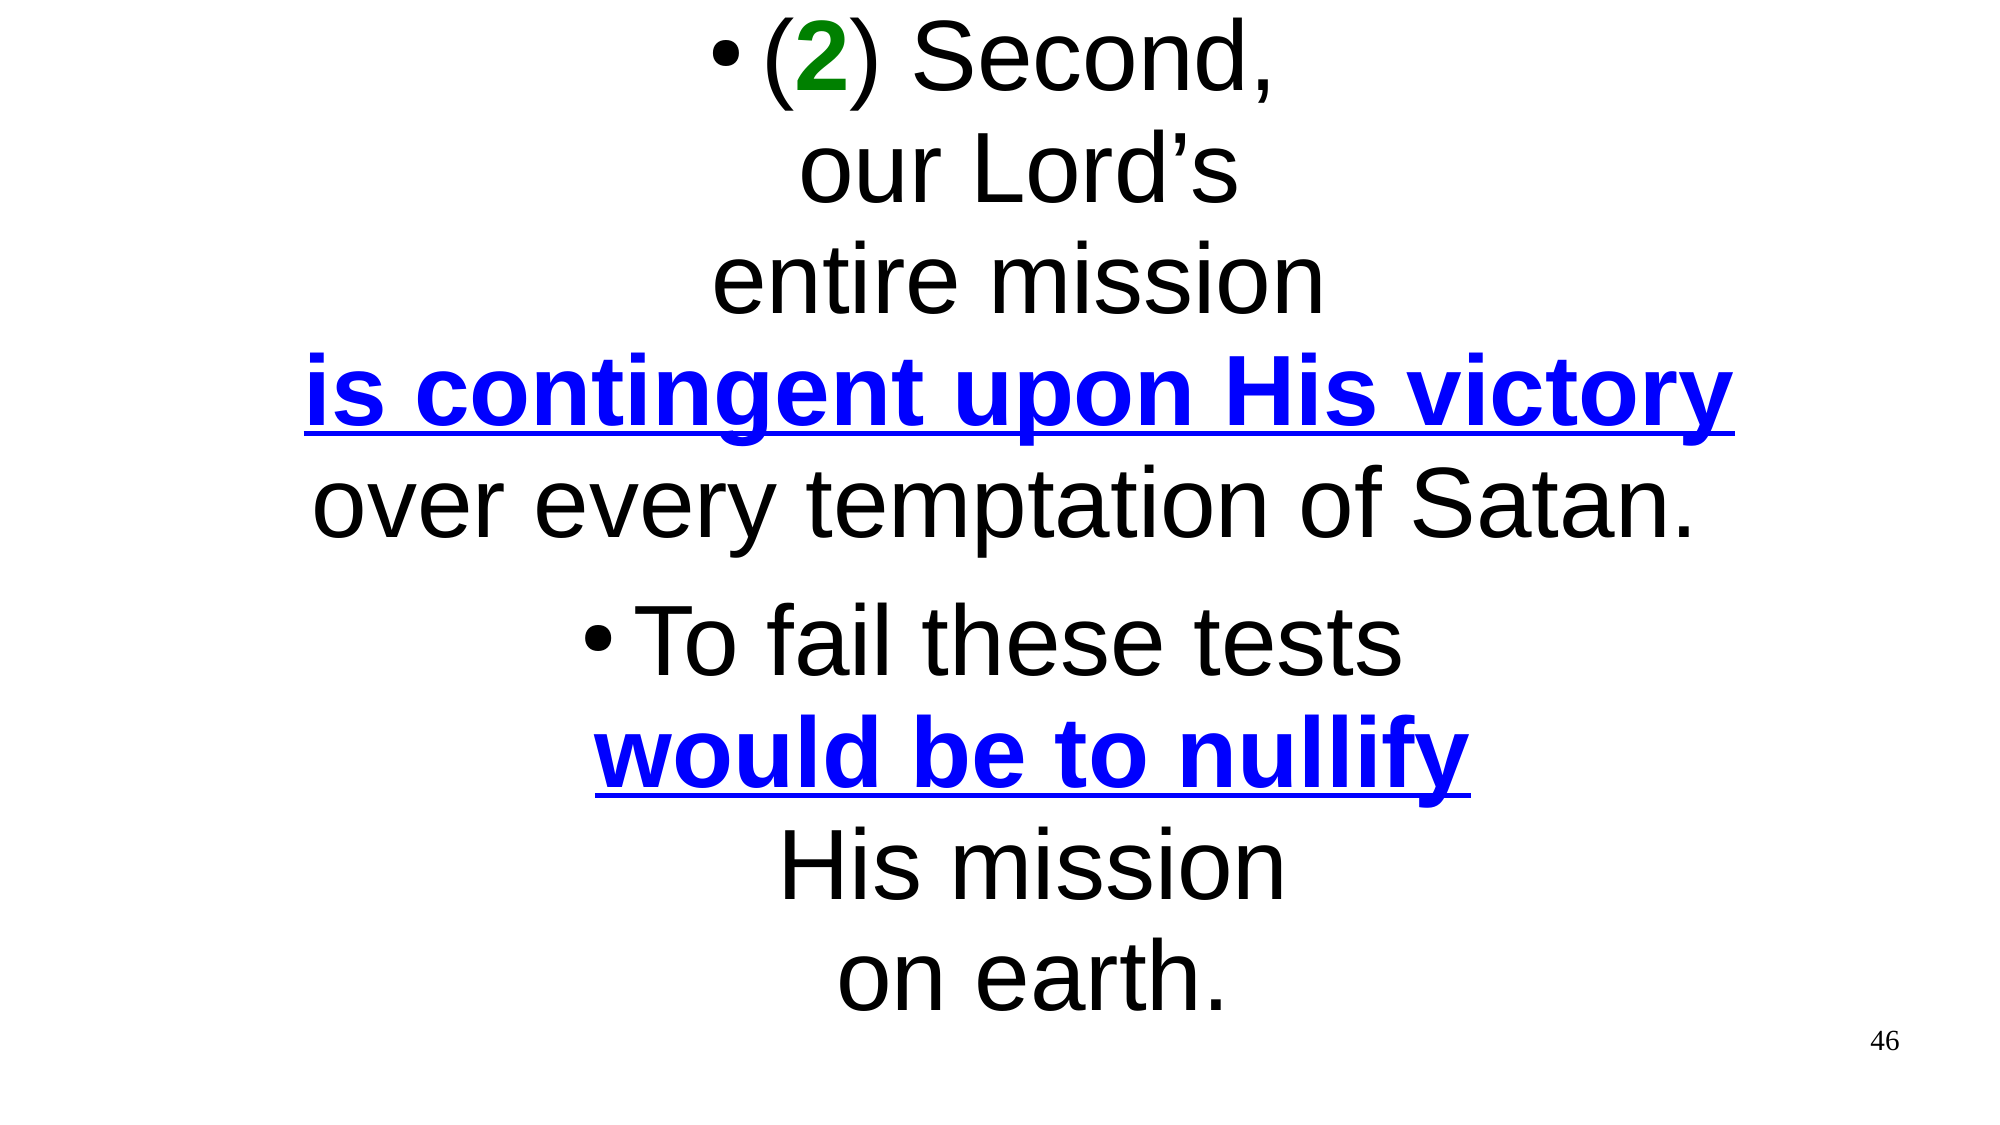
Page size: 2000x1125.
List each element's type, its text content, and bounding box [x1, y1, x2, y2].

list (2) Second, our Lord’s entire mission is contingent upon His victory over every temptation of Satan. To fail these tests would be to nullify His mission on earth. [0, 0, 1996, 1123]
